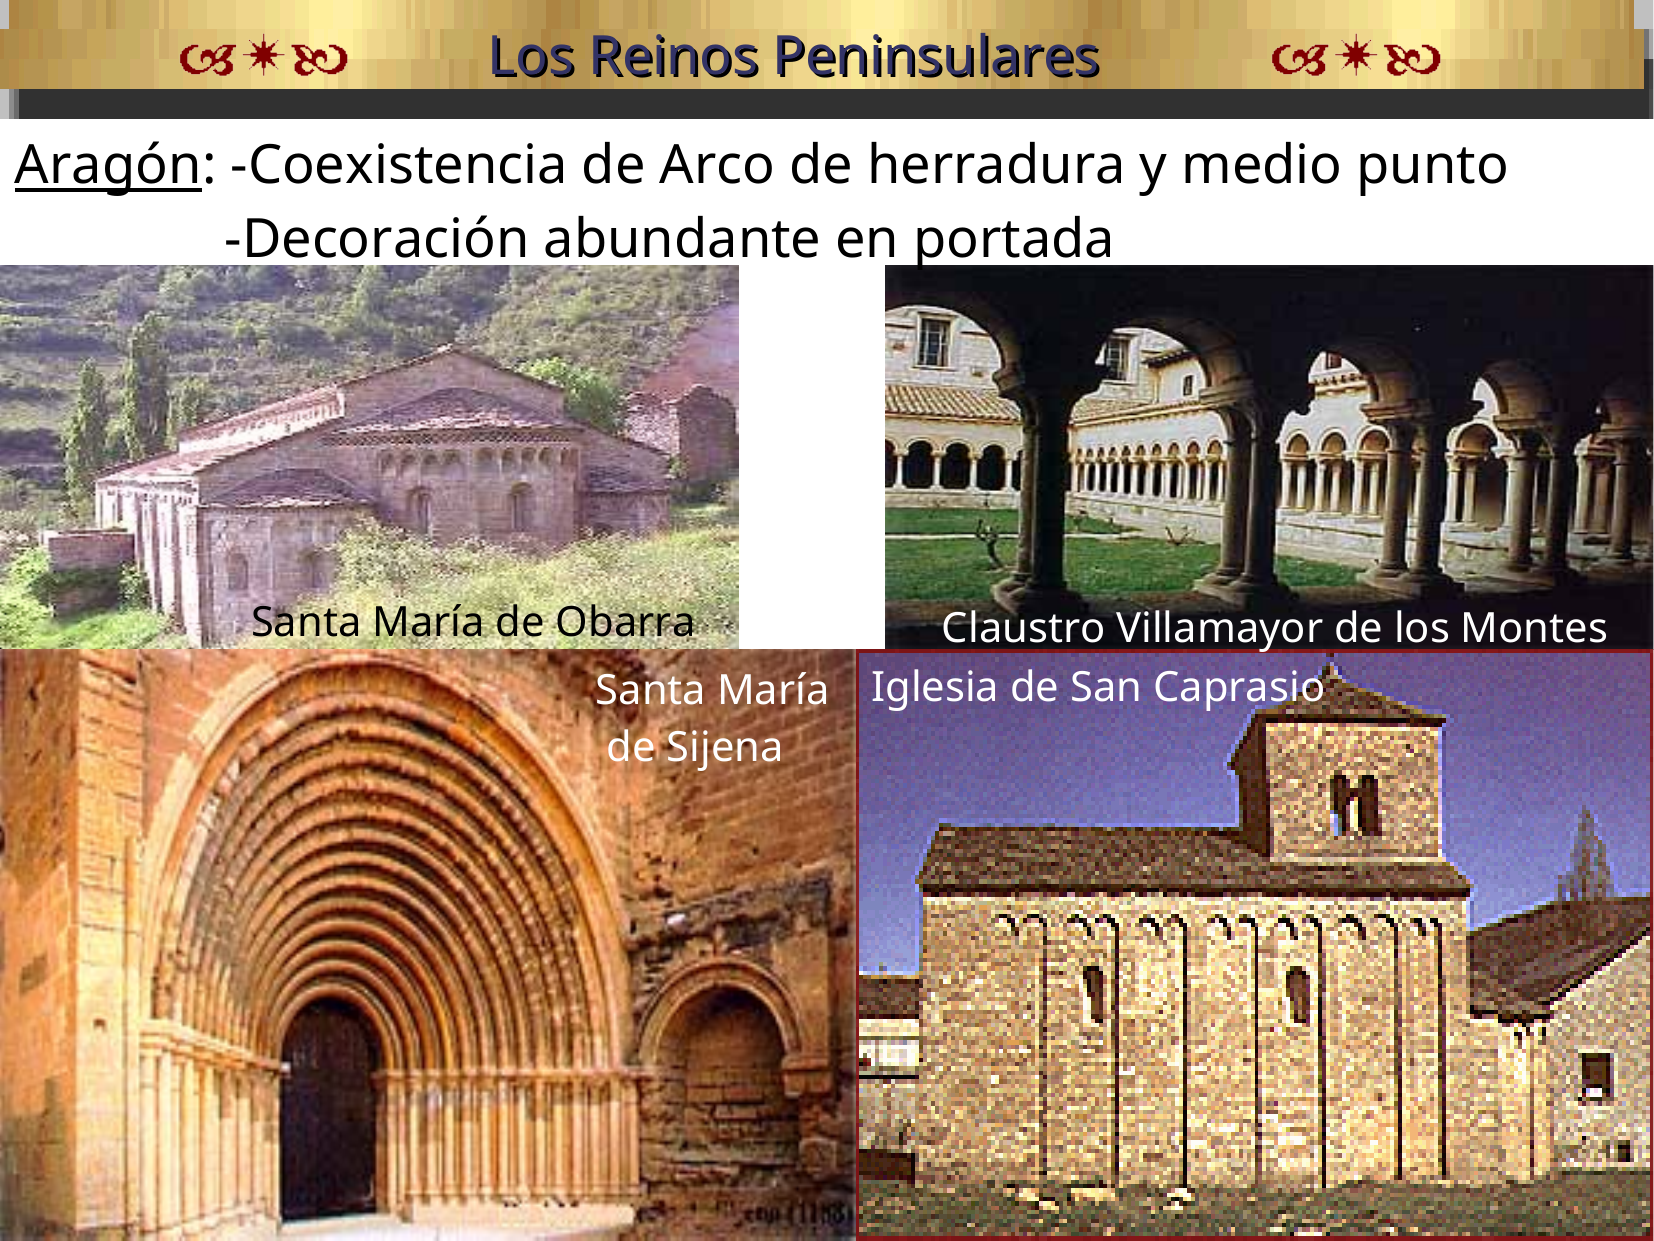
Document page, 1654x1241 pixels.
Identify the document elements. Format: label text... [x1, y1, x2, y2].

picture [0, 265, 1654, 1241]
text_box Claustro Villamayor de los Montes [927, 590, 1639, 656]
picture [0, 0, 1654, 119]
text_box Aragón: -Coexistencia de Arco de herradura y medio punto -Decoración abundante en portada [0, 118, 1612, 263]
text_box Santa María de Obarra [236, 584, 737, 649]
text_box Santa María de Sijena [581, 652, 856, 768]
text_box Los Reinos Peninsulares [472, 8, 1101, 89]
text_box Iglesia de San Caprasio [856, 649, 1362, 715]
